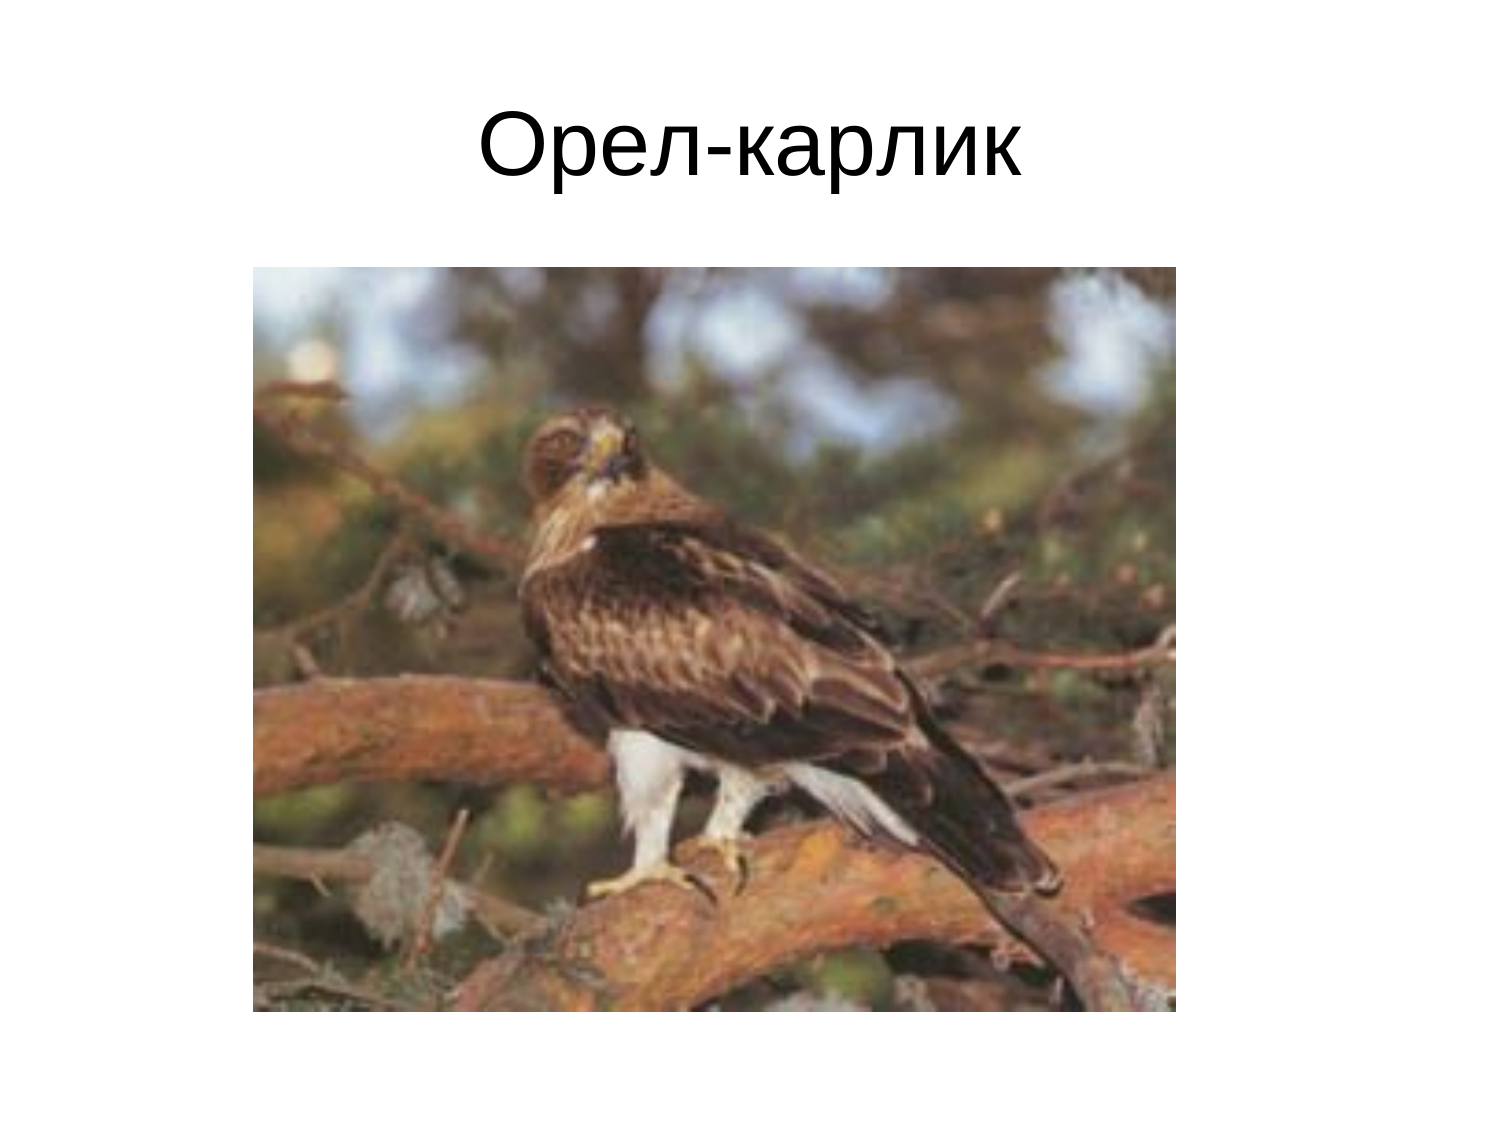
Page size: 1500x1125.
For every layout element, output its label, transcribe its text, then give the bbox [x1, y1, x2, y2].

title Орел-карлик [75, 45, 1426, 233]
picture [253, 267, 1176, 1012]
